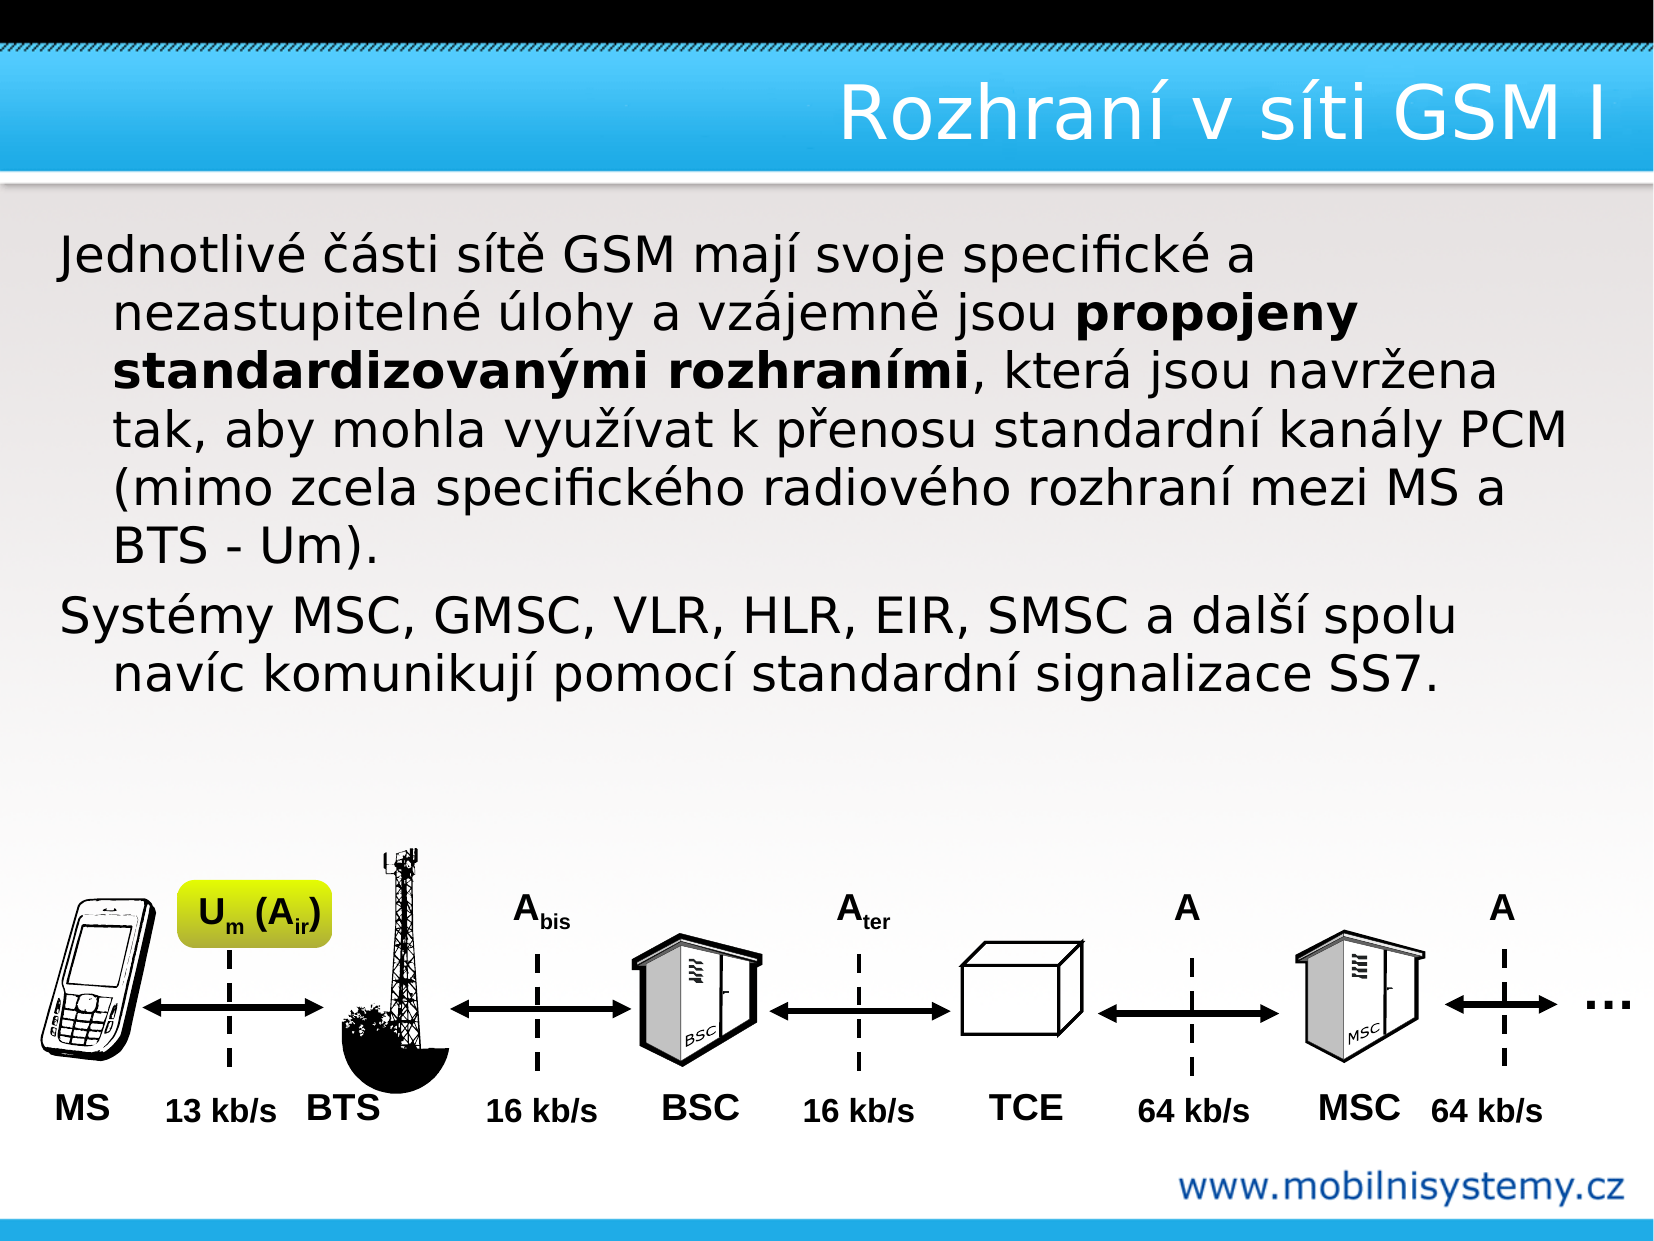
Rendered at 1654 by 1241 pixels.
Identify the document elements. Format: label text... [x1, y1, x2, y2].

text_box BSC [645, 1079, 756, 1137]
text_box [1295, 929, 1426, 1064]
text_box 16 kb/s [787, 1084, 931, 1137]
text_box TCE [973, 1079, 1080, 1137]
text_box MSC [1302, 1079, 1417, 1137]
text_box A [1473, 878, 1531, 936]
text_box 64 kb/s [1122, 1084, 1266, 1137]
text_box 13 kb/s [149, 1084, 293, 1137]
text_box A [1158, 878, 1217, 936]
text_box Um (Air) [183, 883, 337, 947]
text_box [631, 933, 763, 1067]
text_box [177, 884, 183, 944]
title Rozhraní v síti GSM I [29, 49, 1624, 178]
text_box Ater [820, 878, 906, 942]
text_box 64 kb/s [1415, 1084, 1559, 1137]
text_box MS [39, 1079, 126, 1137]
text_box [341, 848, 450, 1094]
text_box 16 kb/s [470, 1084, 614, 1137]
text_box BTS [290, 1079, 397, 1137]
text_box [184, 879, 325, 883]
text_box [40, 898, 157, 1062]
text_box … [1566, 951, 1652, 1029]
text_box Abis [497, 878, 587, 942]
picture [0, 0, 1654, 1241]
list Jednotlivé části sítě GSM mají svoje specifické a nezastupitelné úlohy a vzájemně jsou propojeny standardizovanými rozhraními, která jsou navržena tak, aby mohla využívat k přenosu standardní kanály PCM (mimo zcela specifického radiového rozhraní mezi MS a BTS - Um). Systémy MSC, GMSC, VLR, HLR, EIR, SMSC a další spolu navíc komunikují pomocí standardní signalizace SS7. [32, 218, 1595, 826]
